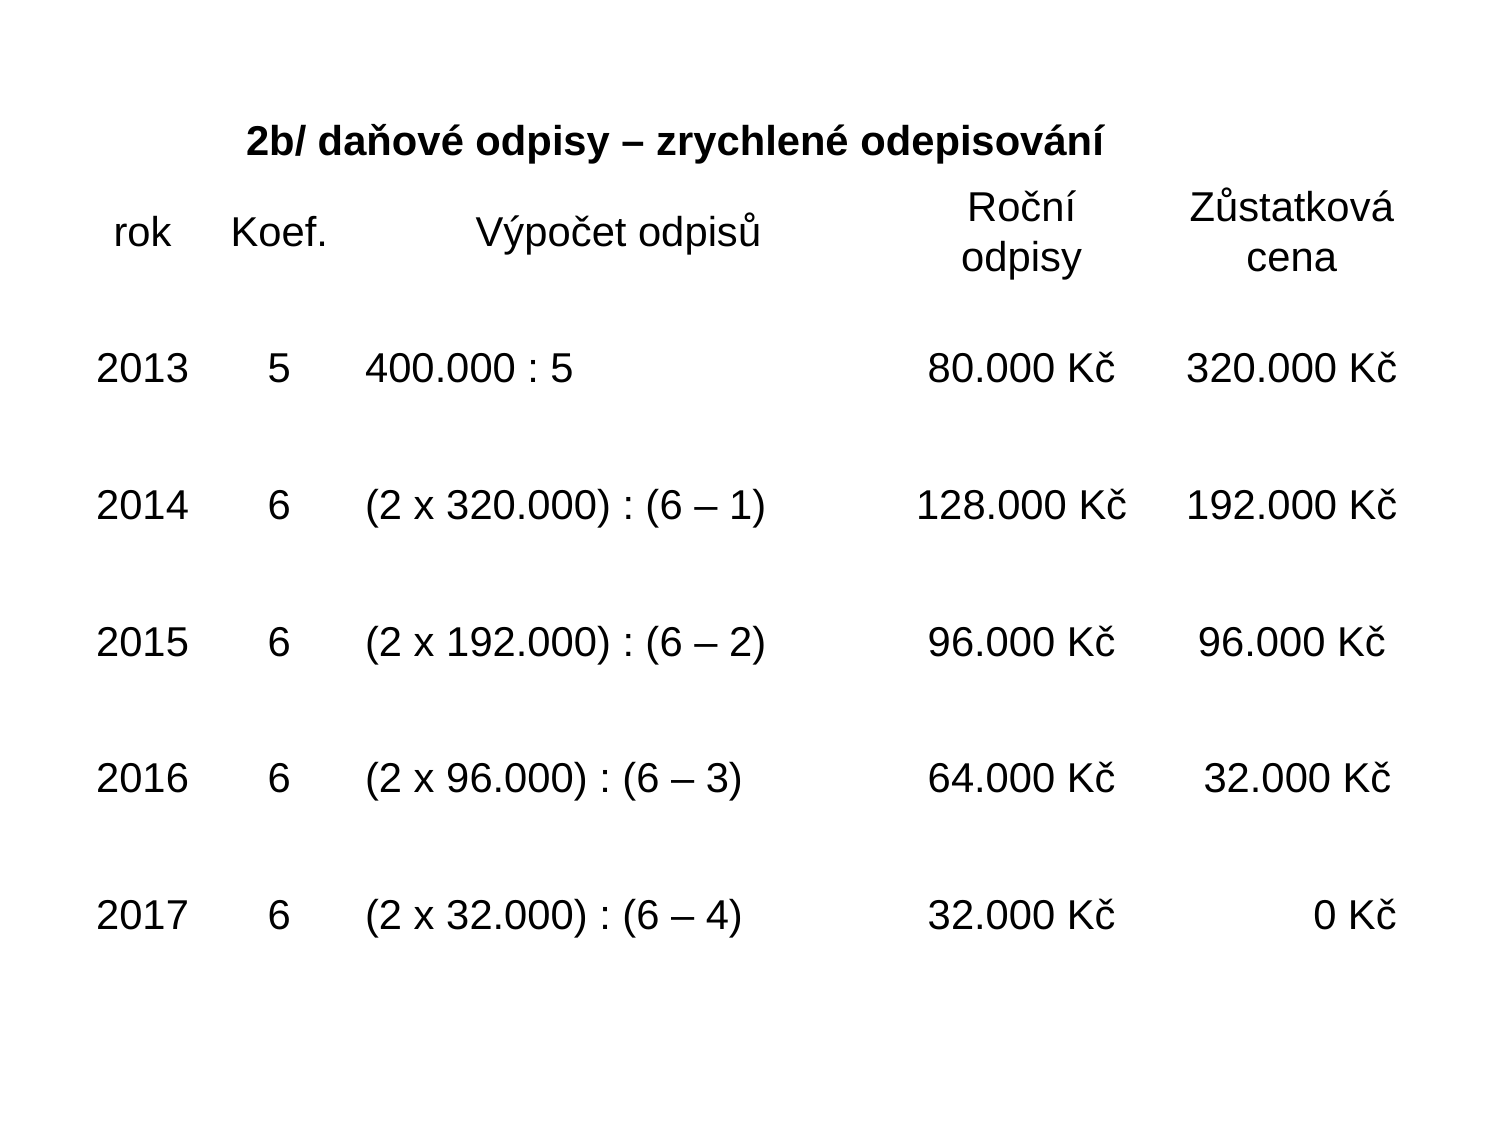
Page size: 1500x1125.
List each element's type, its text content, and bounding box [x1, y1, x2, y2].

table_cell 320.000 Kč [1157, 298, 1427, 434]
table_cell 32.000 Kč [1157, 708, 1427, 844]
table_cell (2 x 192.000) : (6 – 2) [350, 571, 887, 708]
table_cell 2017 [77, 844, 208, 981]
table_header Výpočet odpisů [350, 161, 887, 298]
table_cell (2 x 320.000) : (6 – 1) [350, 434, 887, 571]
table_cell 2014 [77, 434, 208, 571]
table_cell 64.000 Kč [887, 708, 1157, 844]
table_cell 6 [208, 708, 350, 844]
table_header Zůstatková cena [1157, 161, 1427, 298]
table_header rok [77, 161, 208, 298]
table_cell 96.000 Kč [887, 571, 1157, 708]
table_header Roční odpisy [887, 161, 1157, 298]
table_cell (2 x 32.000) : (6 – 4) [350, 844, 887, 981]
table_cell 96.000 Kč [1157, 571, 1427, 708]
table_cell 6 [208, 434, 350, 571]
table_cell 6 [208, 571, 350, 708]
table_cell 5 [208, 298, 350, 434]
table_cell 400.000 : 5 [350, 298, 887, 434]
table_cell 0 Kč [1157, 844, 1427, 981]
table_header Koef. [208, 161, 350, 298]
table_cell 80.000 Kč [887, 298, 1157, 434]
table_cell 32.000 Kč [887, 844, 1157, 981]
table_cell 2016 [77, 708, 208, 844]
table_cell (2 x 96.000) : (6 – 3) [350, 708, 887, 844]
table_cell 128.000 Kč [887, 434, 1157, 571]
table_cell 6 [208, 844, 350, 981]
table_cell 2015 [77, 571, 208, 708]
table_cell 2013 [77, 298, 208, 434]
title 2b/ daňové odpisy – zrychlené odepisování [0, 45, 1351, 233]
table_cell 192.000 Kč [1157, 434, 1427, 571]
